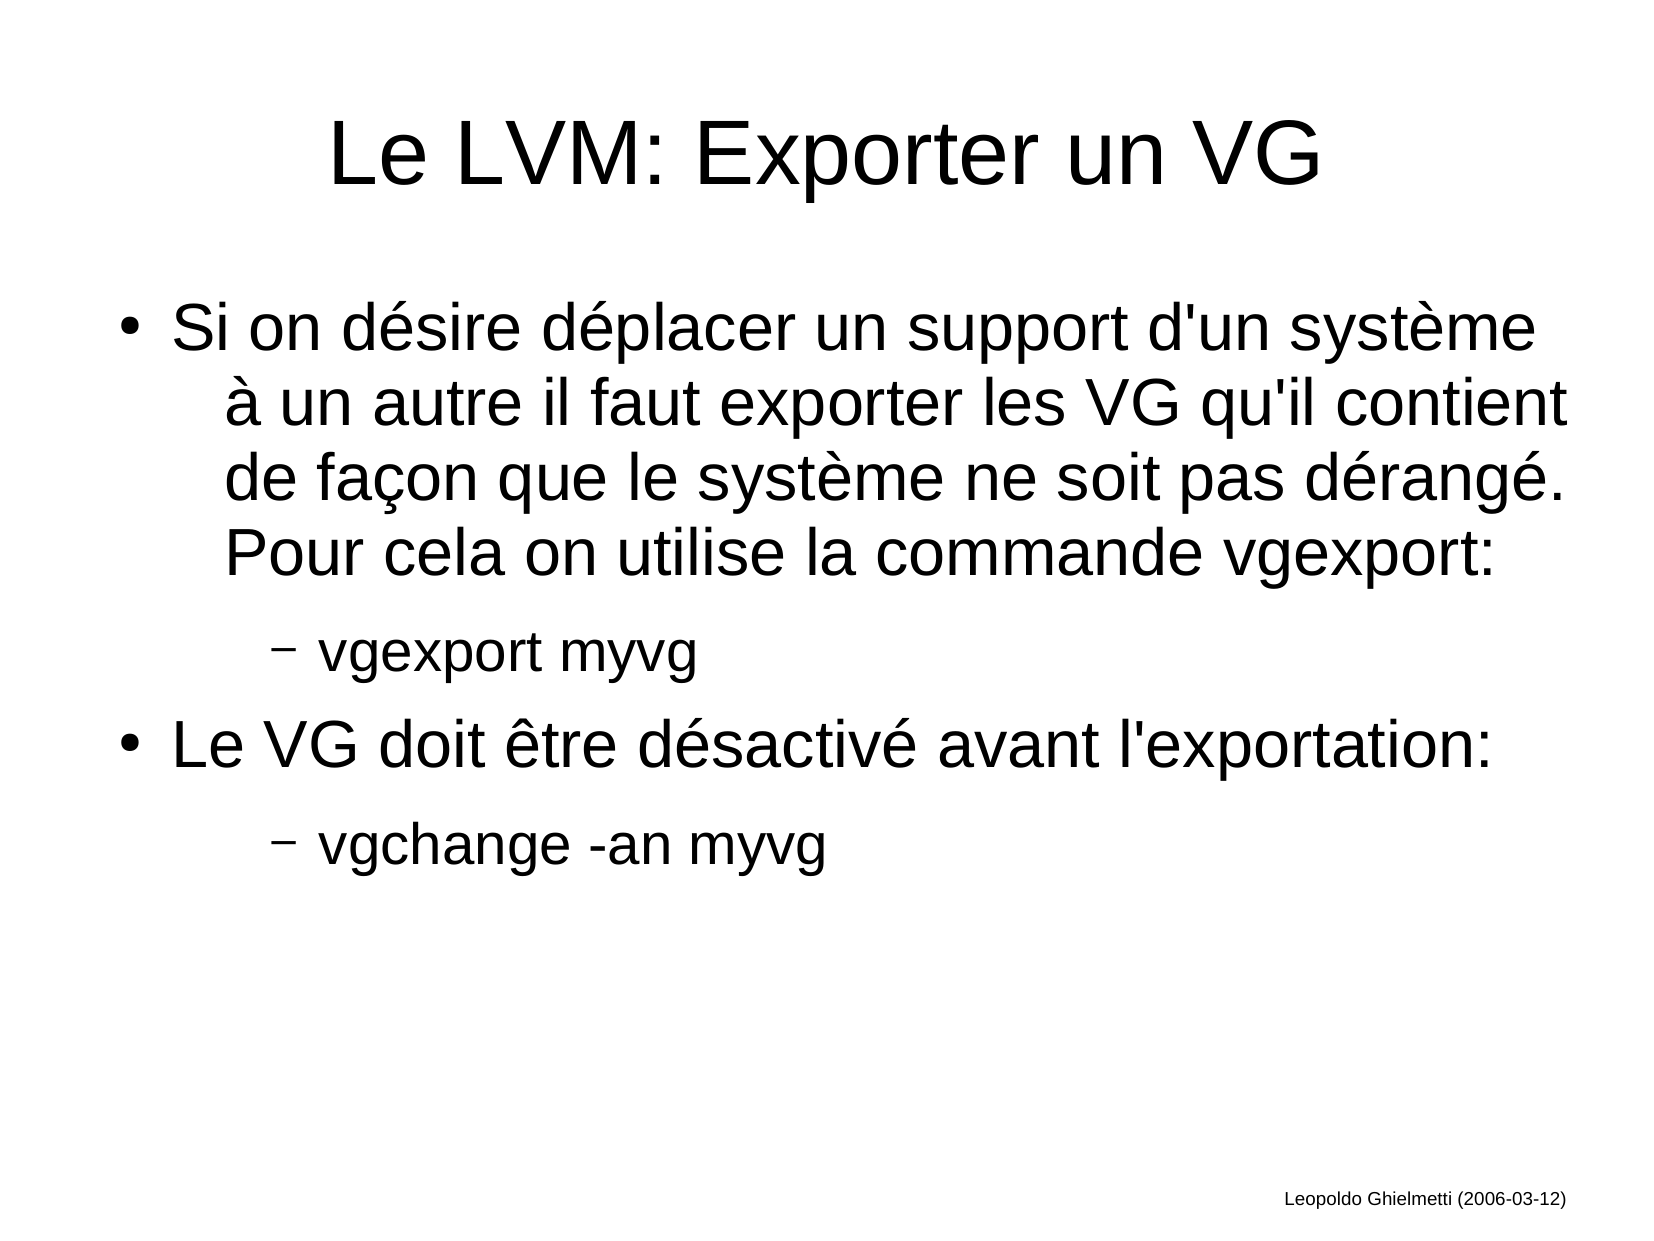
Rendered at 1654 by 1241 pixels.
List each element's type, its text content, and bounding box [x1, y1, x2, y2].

list Si on désire déplacer un support d'un système à un autre il faut exporter les VG qu'il contient de façon que le système ne soit pas dérangé. Pour cela on utilise la commande vgexport: vgexport myvg Le VG doit être désactivé avant l'exportation: vgchange -an myvg [82, 290, 1571, 1109]
text_box Leopoldo Ghielmetti (2006-03-12) [1269, 1181, 1595, 1217]
title Le LVM: Exporter un VG [82, 49, 1571, 257]
